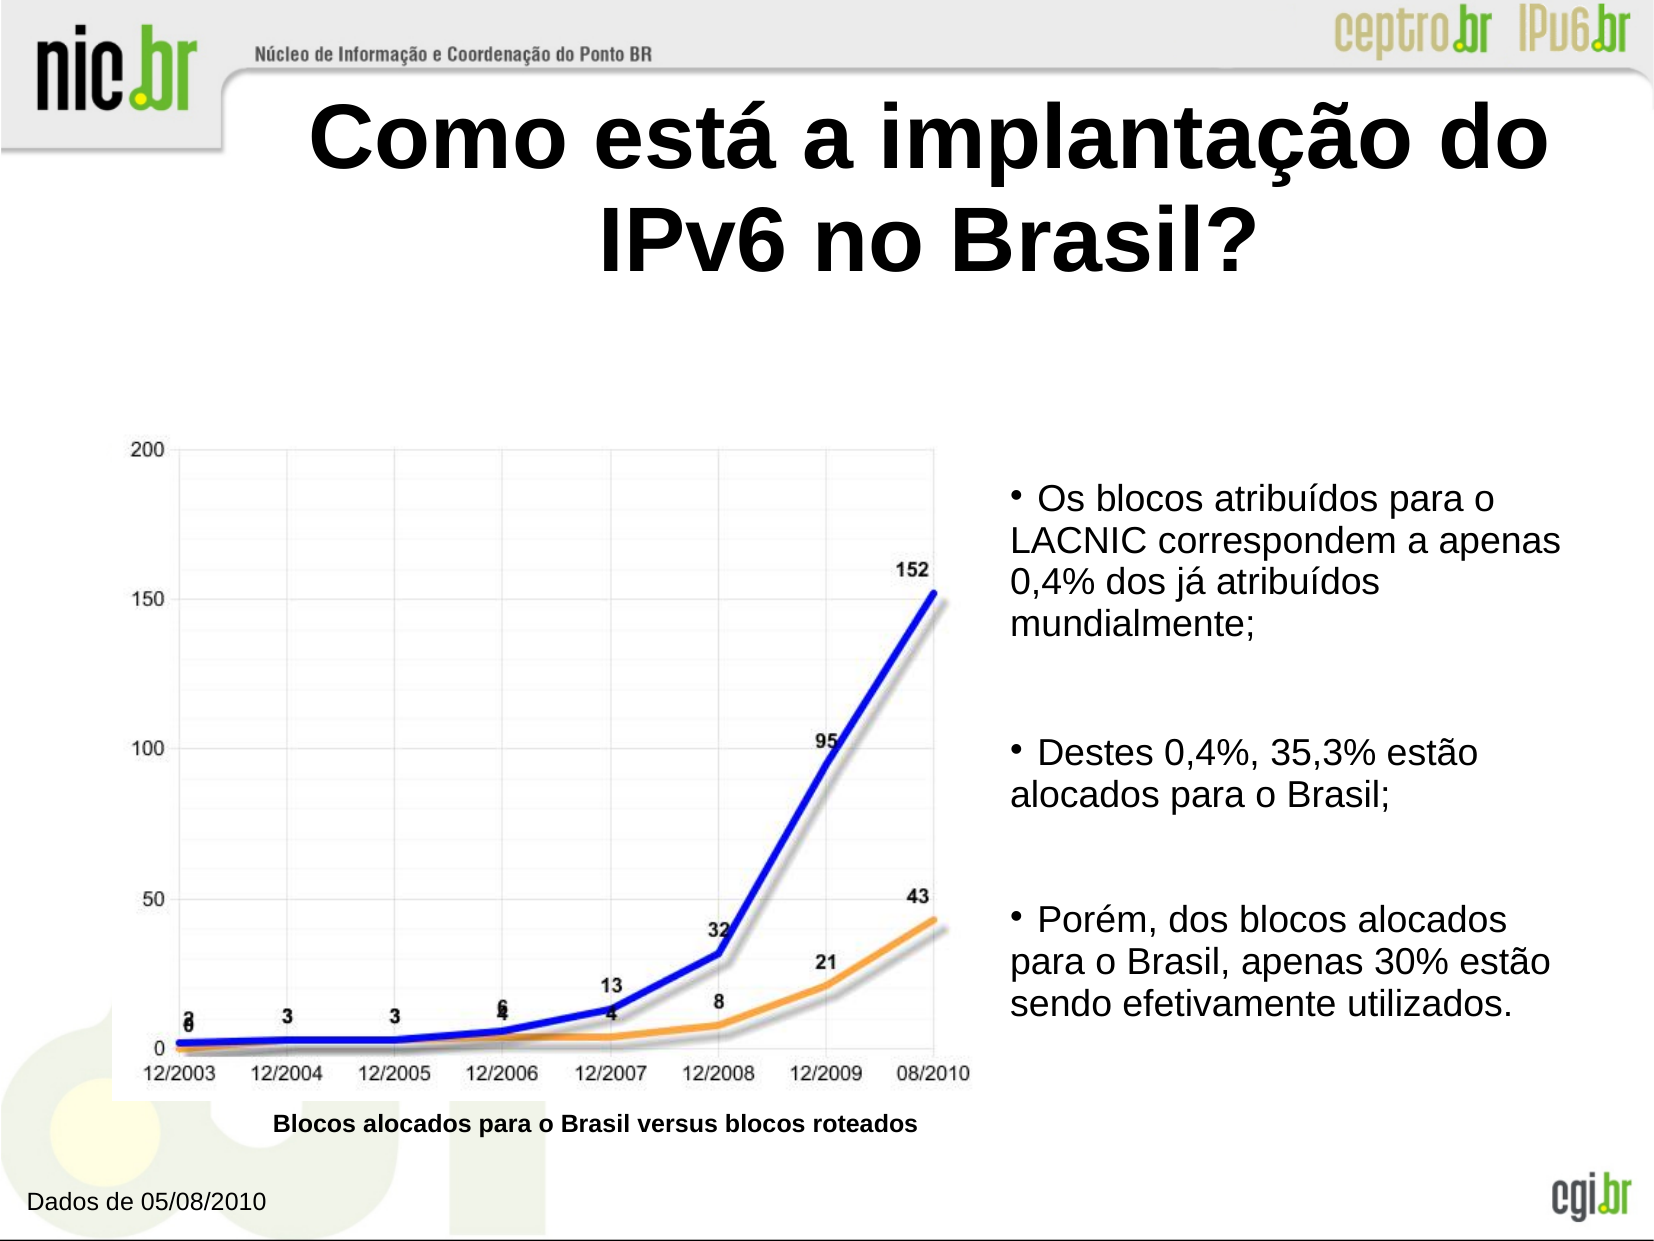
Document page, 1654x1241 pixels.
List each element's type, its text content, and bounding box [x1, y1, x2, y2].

text_box Dados de 05/08/2010 [11, 1181, 455, 1224]
text_box Os blocos atribuídos para o LACNIC correspondem a apenas 0,4% dos já atribuídos mundialmente; Destes 0,4%, 35,3% estão alocados para o Brasil; Porém, dos blocos alocados para o Brasil, apenas 30% estão sendo efetivamente utilizados. [995, 470, 1607, 1071]
text_box Blocos alocados para o Brasil versus blocos roteados [258, 1101, 935, 1146]
picture [0, 0, 1654, 1241]
text_box Como está a implantação do IPv6 no Brasil? [206, 79, 1654, 198]
